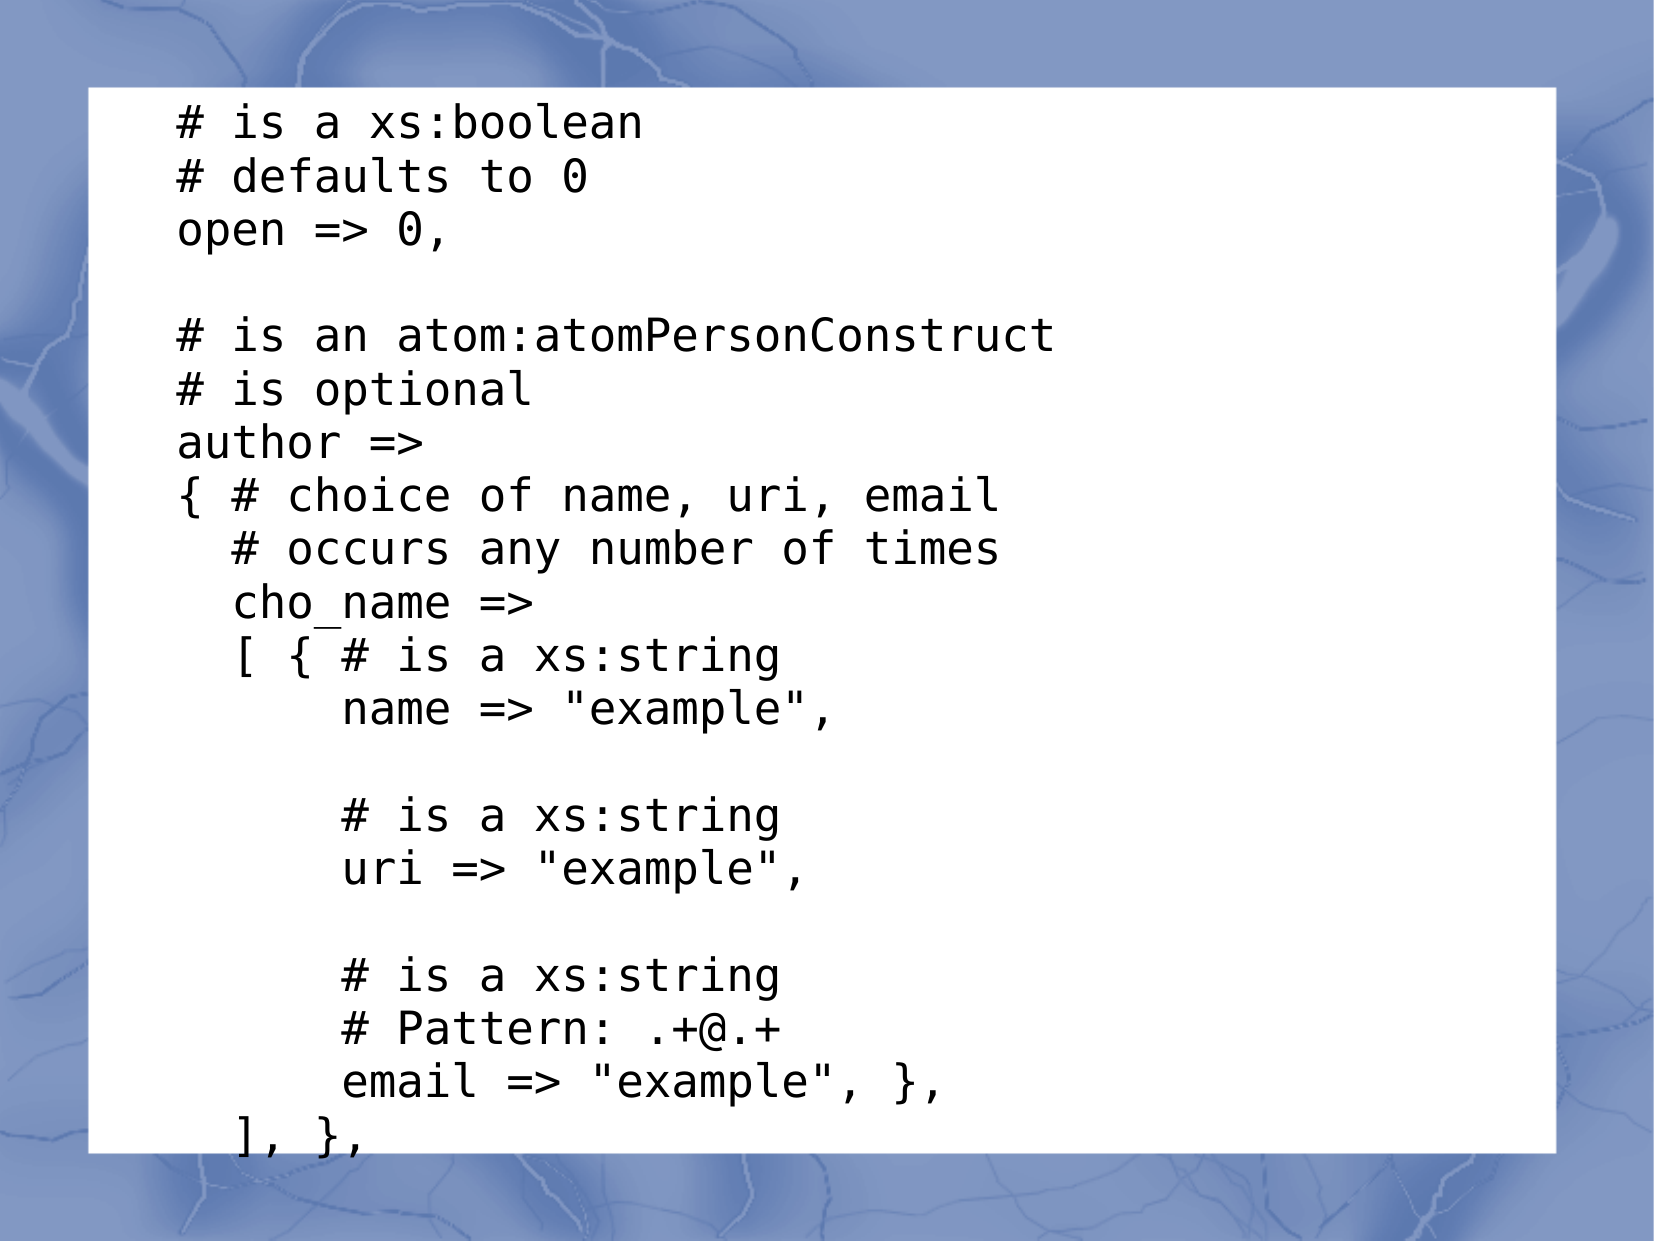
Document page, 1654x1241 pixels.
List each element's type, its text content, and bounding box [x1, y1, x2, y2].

text_box # is a xs:boolean # defaults to 0 open => 0, # is an atom:atomPersonConstruct # is optional author => { # choice of name, uri, email # occurs any number of times cho_name => [ { # is a xs:string name => "example", # is a xs:string uri => "example", # is a xs:string # Pattern: .+@.+ email => "example", }, ], }, [106, 88, 1495, 1170]
picture [0, 0, 1654, 1241]
